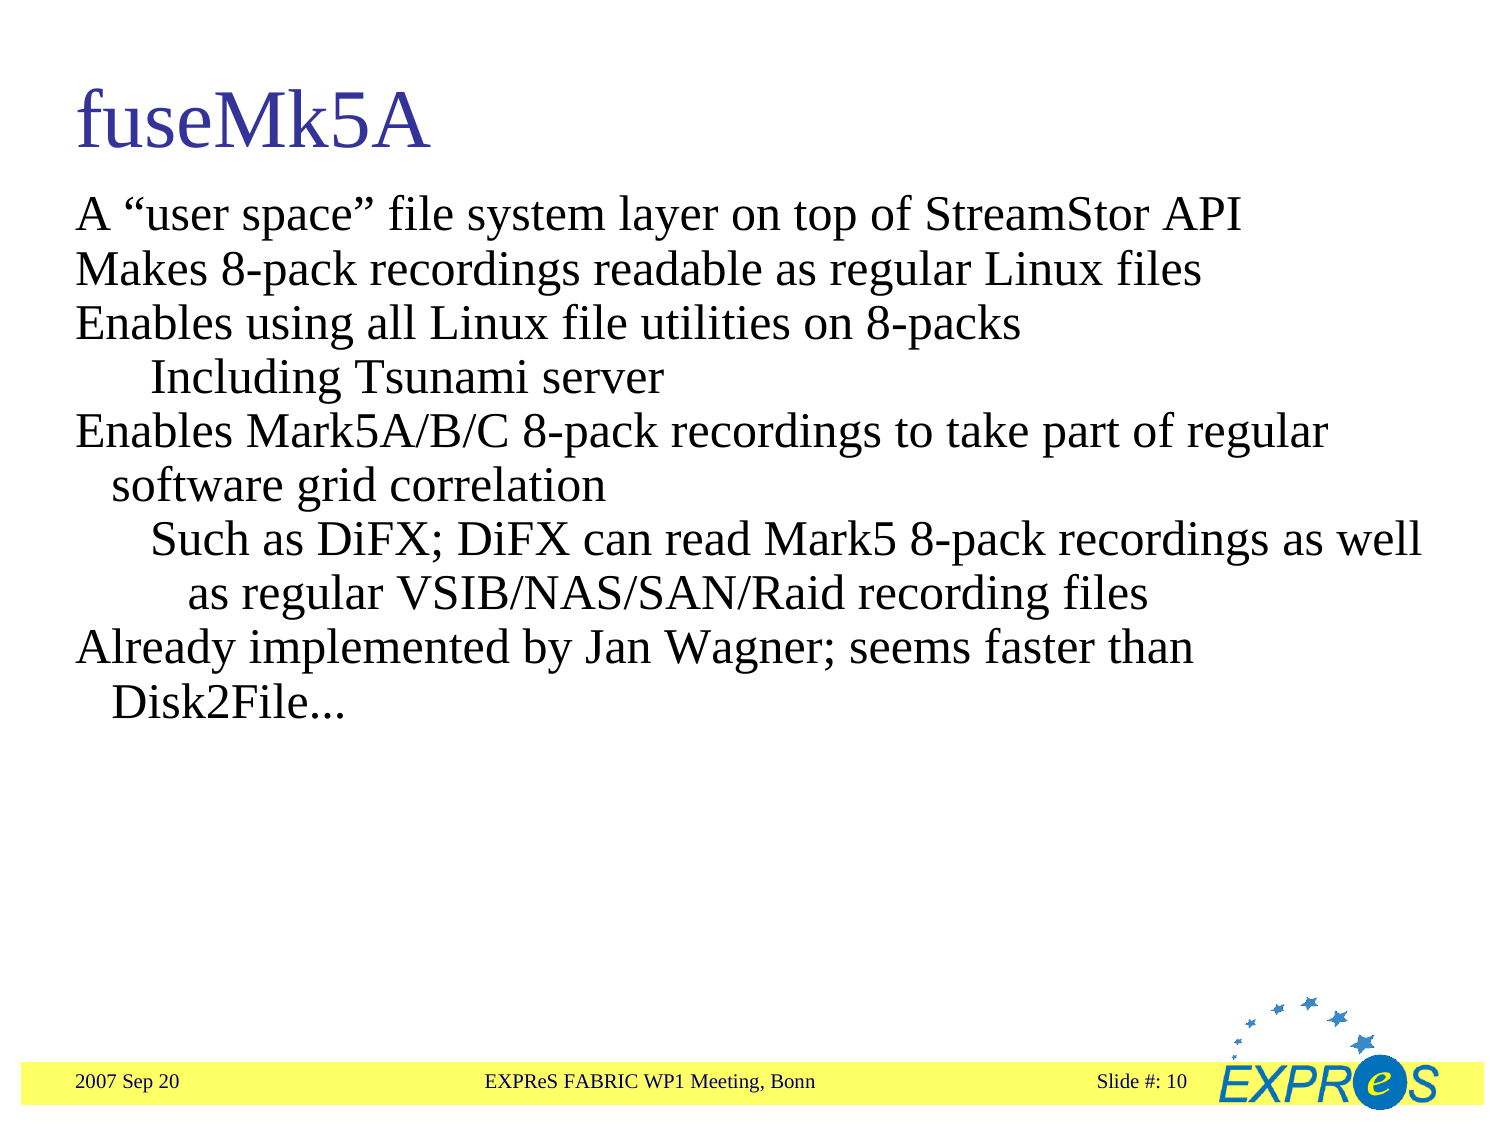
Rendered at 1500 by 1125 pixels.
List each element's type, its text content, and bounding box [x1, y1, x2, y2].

picture [21, 993, 1500, 1113]
list A “user space” file system layer on top of StreamStor API Makes 8-pack recordings readable as regular Linux files Enables using all Linux file utilities on 8-packs Including Tsunami server Enables Mark5A/B/C 8-pack recordings to take part of regular software grid correlation Such as DiFX; DiFX can read Mark5 8-pack recordings as well as regular VSIB/NAS/SAN/Raid recording files Already implemented by Jan Wagner; seems faster than Disk2File... [75, 187, 1425, 1038]
title fuseMk5A [75, 70, 1425, 172]
